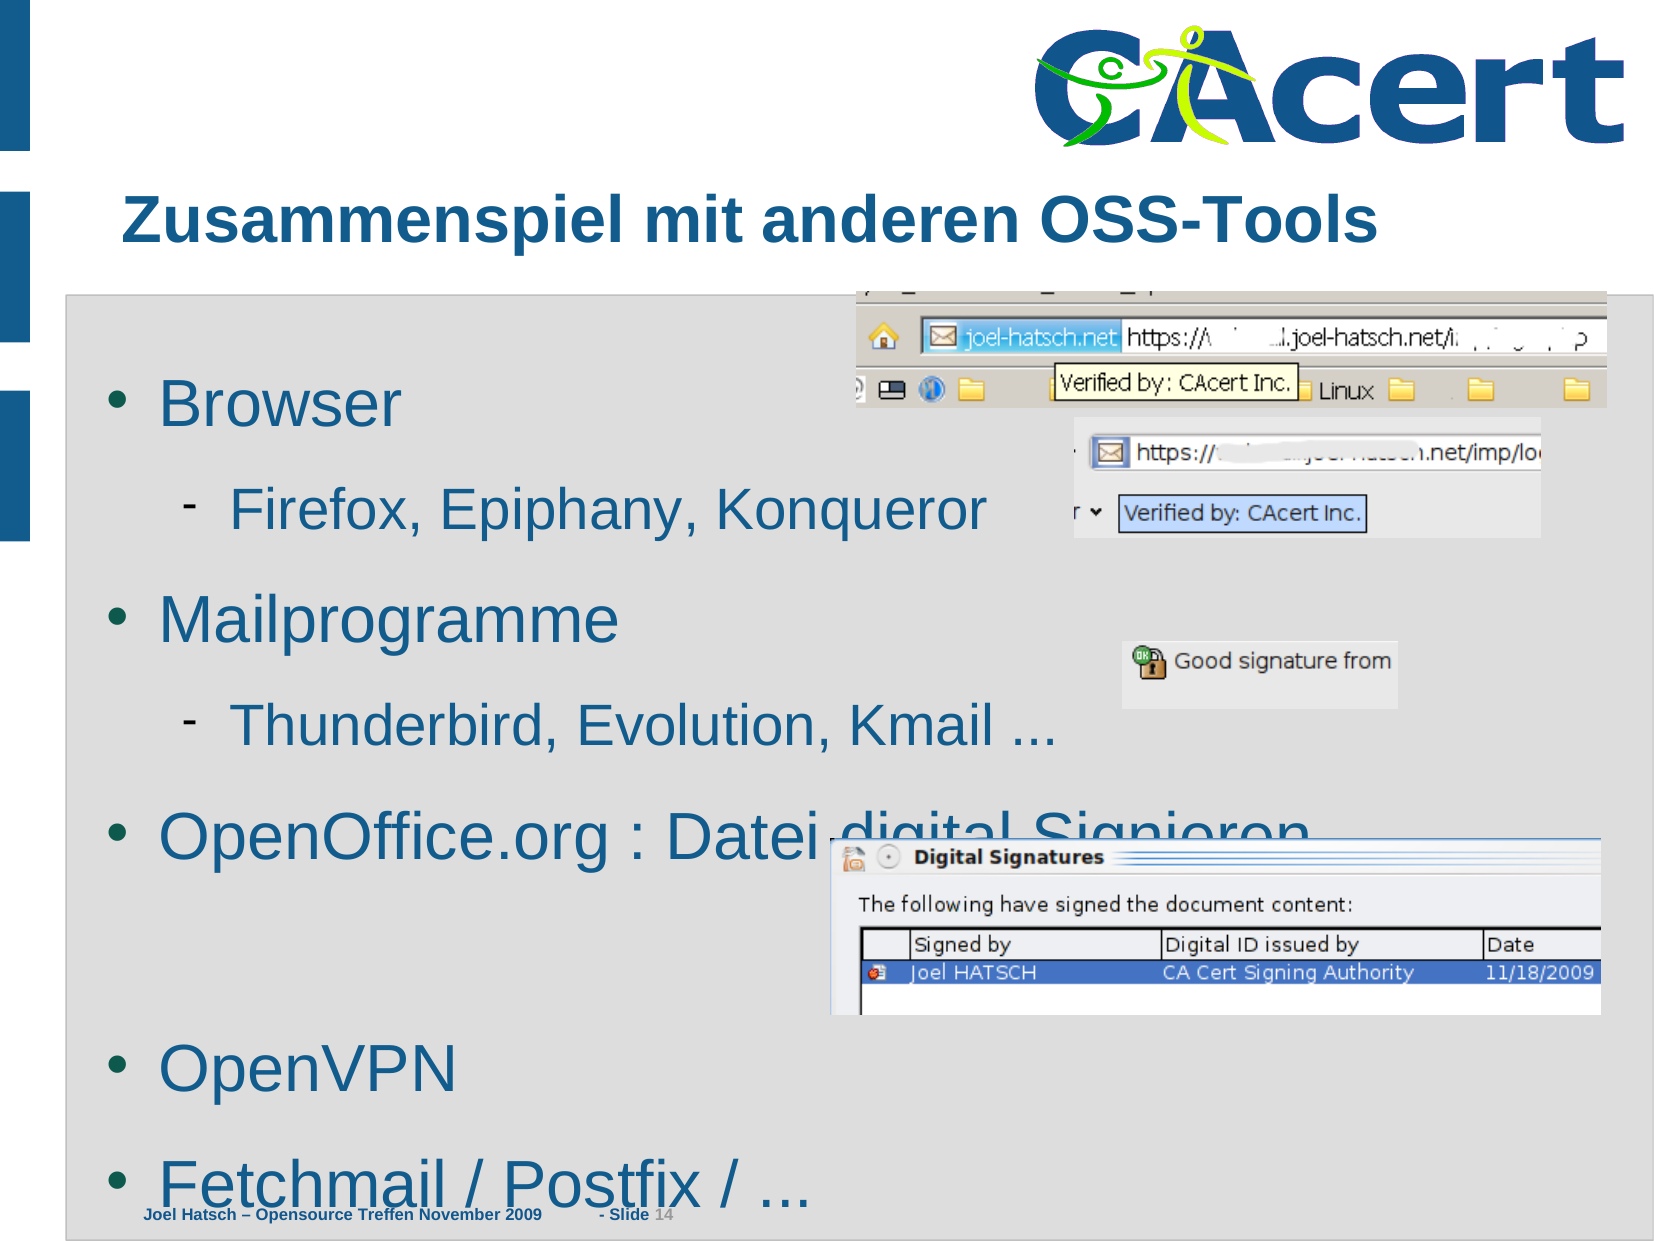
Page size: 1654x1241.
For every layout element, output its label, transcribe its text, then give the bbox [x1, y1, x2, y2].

picture [1033, 24, 1625, 148]
picture [1122, 641, 1398, 709]
picture [856, 291, 1607, 408]
picture [1074, 417, 1541, 538]
picture [830, 838, 1601, 1015]
list Browser Firefox, Epiphany, Konqueror Mailprogramme Thunderbird, Evolution, Kmail ... OpenOffice.org : Datei digital Signieren OpenVPN Fetchmail / Postfix / ... [89, 324, 1595, 1211]
title Zusammenspiel mit anderen OSS-Tools [121, 122, 1533, 275]
